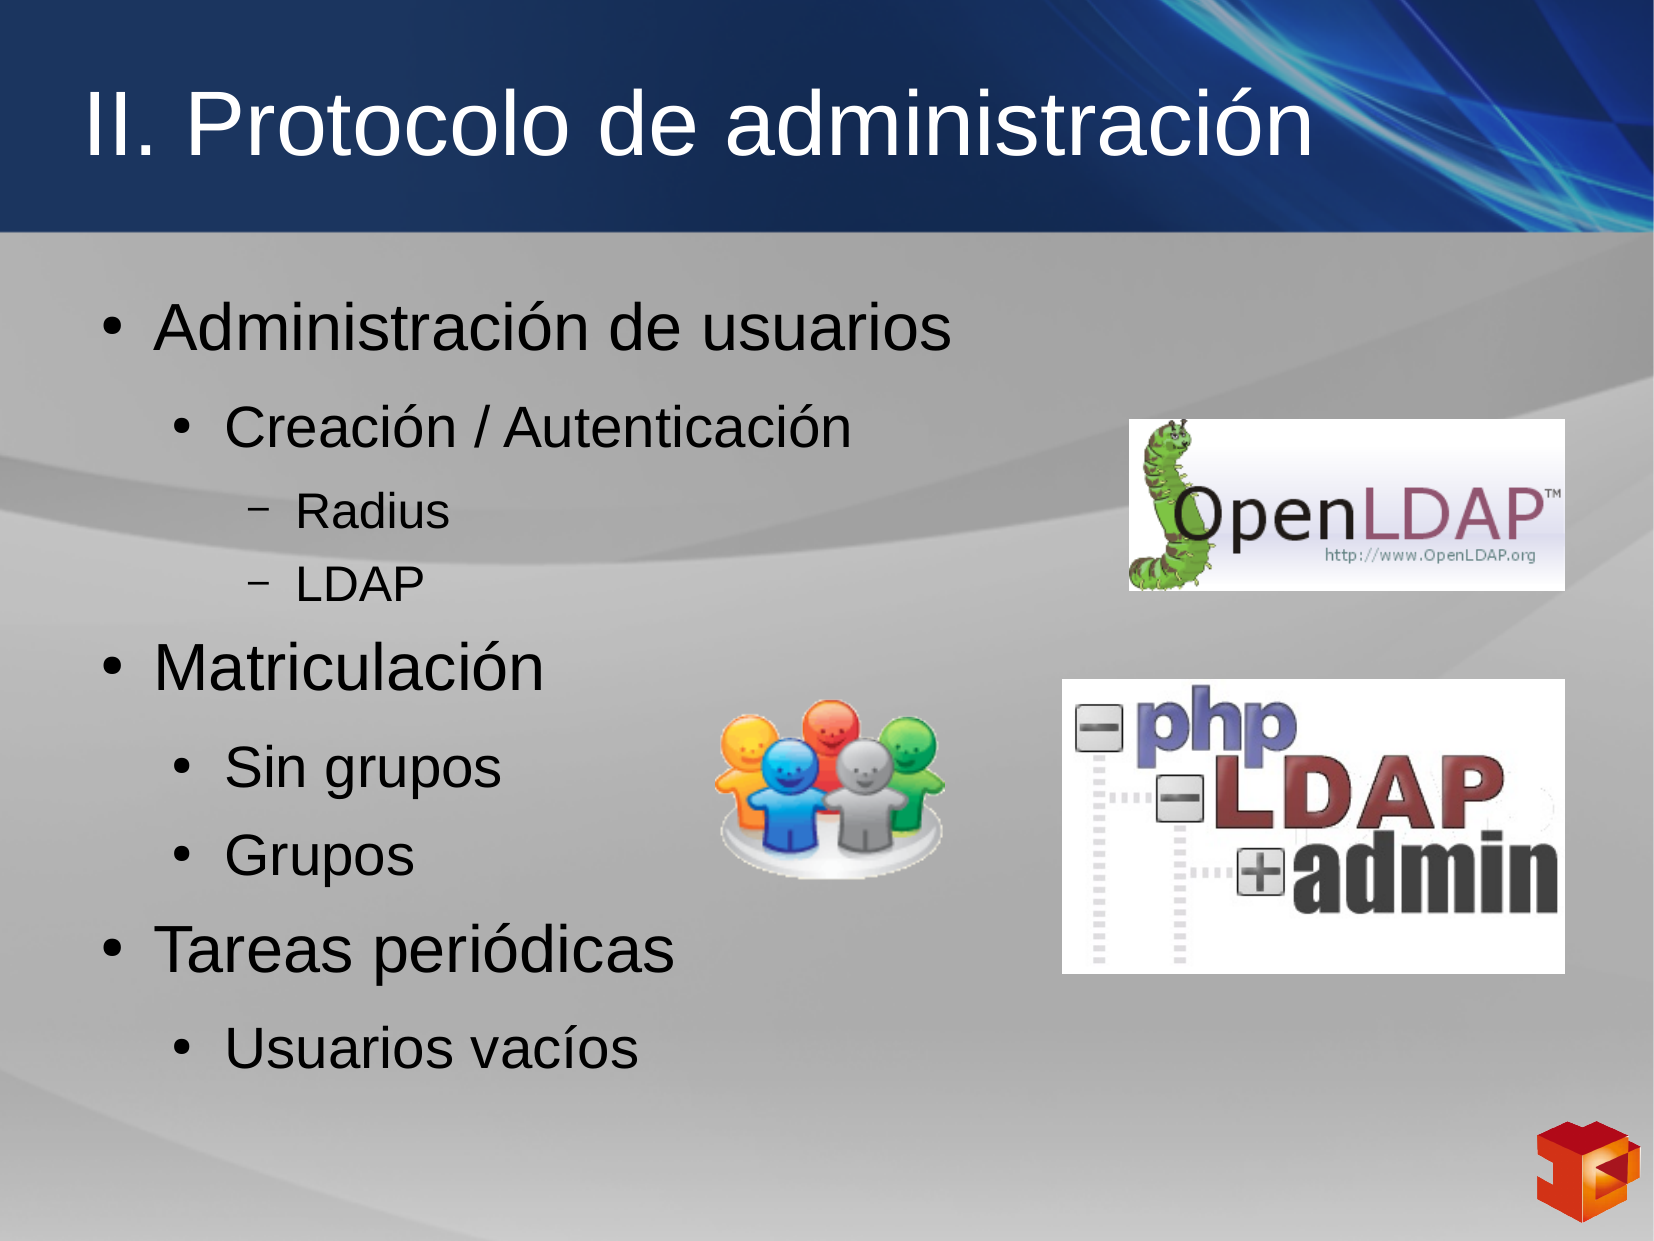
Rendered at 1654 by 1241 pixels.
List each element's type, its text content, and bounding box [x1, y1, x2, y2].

list Administración de usuarios Creación / Autenticación Radius LDAP Matriculación Sin grupos Grupos Tareas periódicas Usuarios vacíos [82, 290, 1571, 1109]
title II. Protocolo de administración [82, 19, 1571, 228]
picture [0, 0, 1654, 1241]
